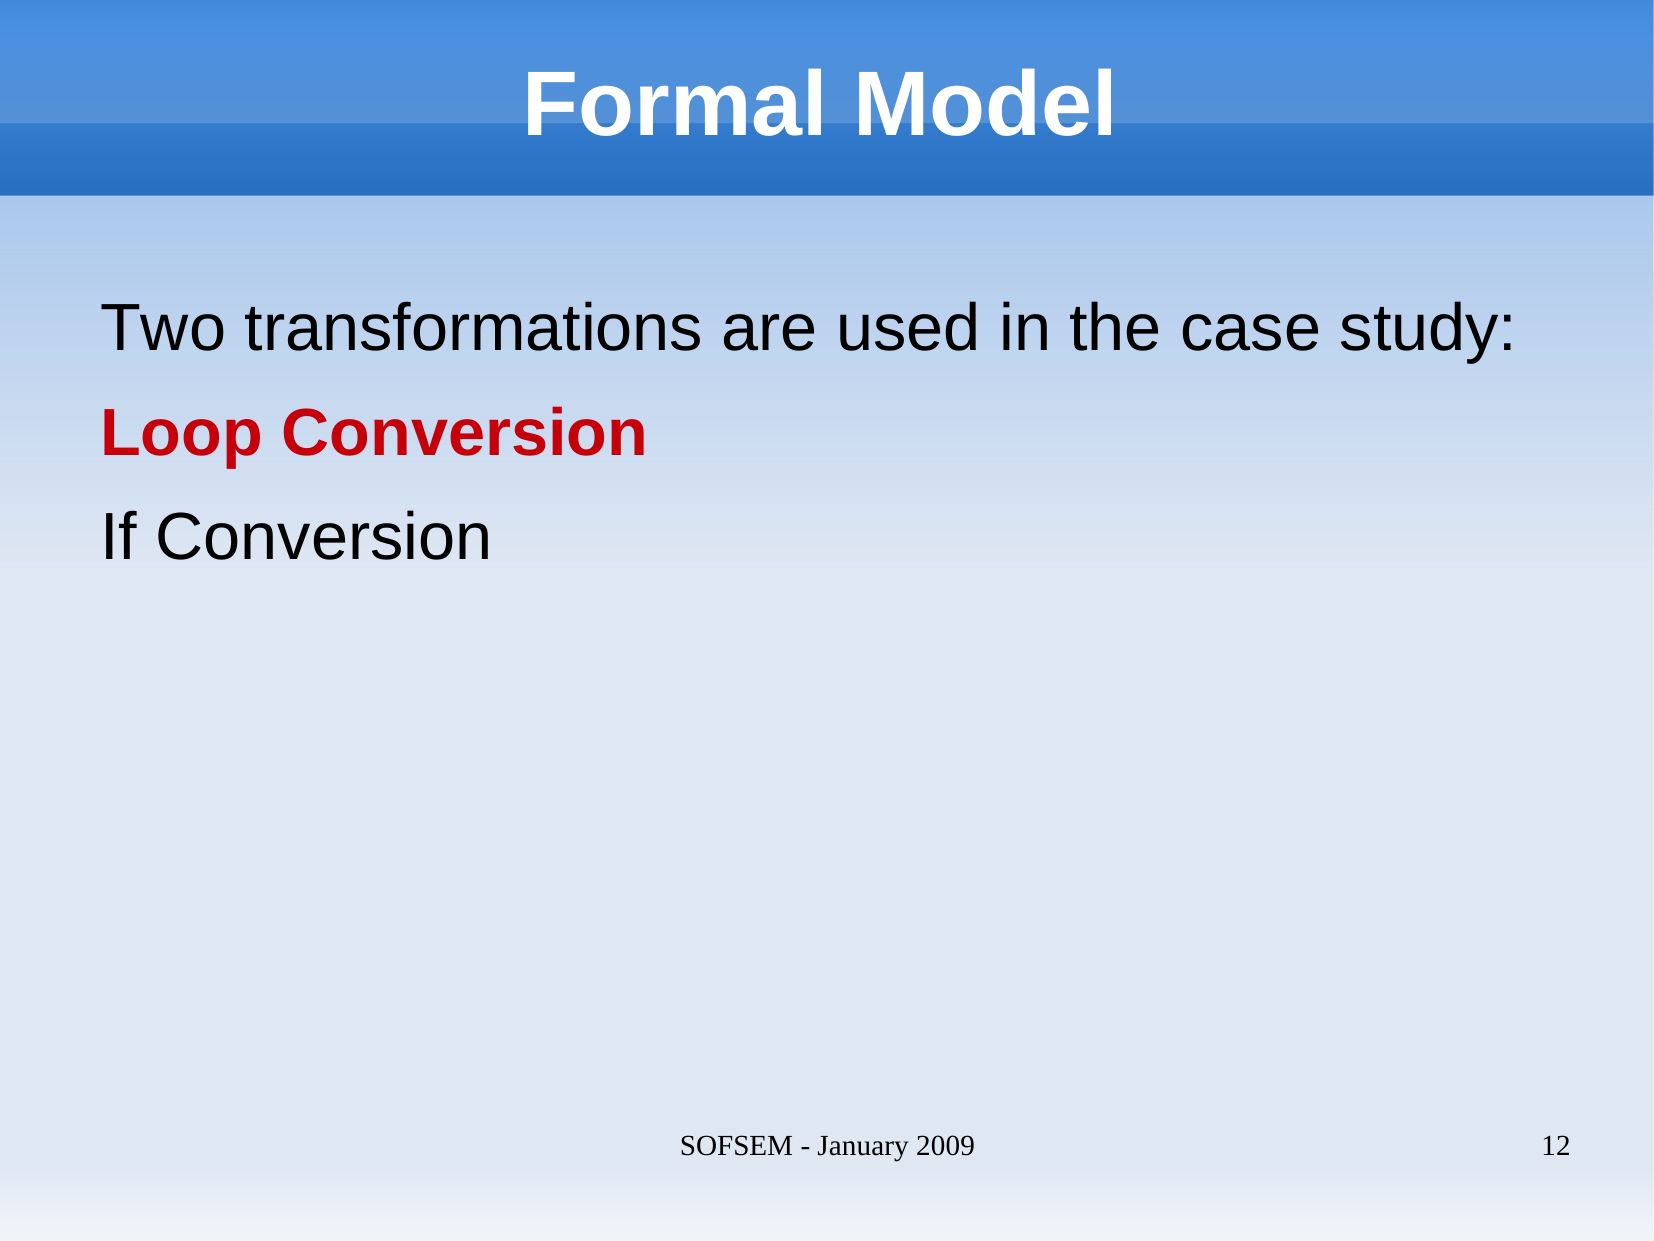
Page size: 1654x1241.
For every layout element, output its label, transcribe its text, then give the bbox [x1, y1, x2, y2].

list Two transformations are used in the case study: Loop Conversion If Conversion [82, 290, 1571, 1094]
title Formal Model [76, 7, 1565, 200]
picture [0, 0, 1654, 1241]
